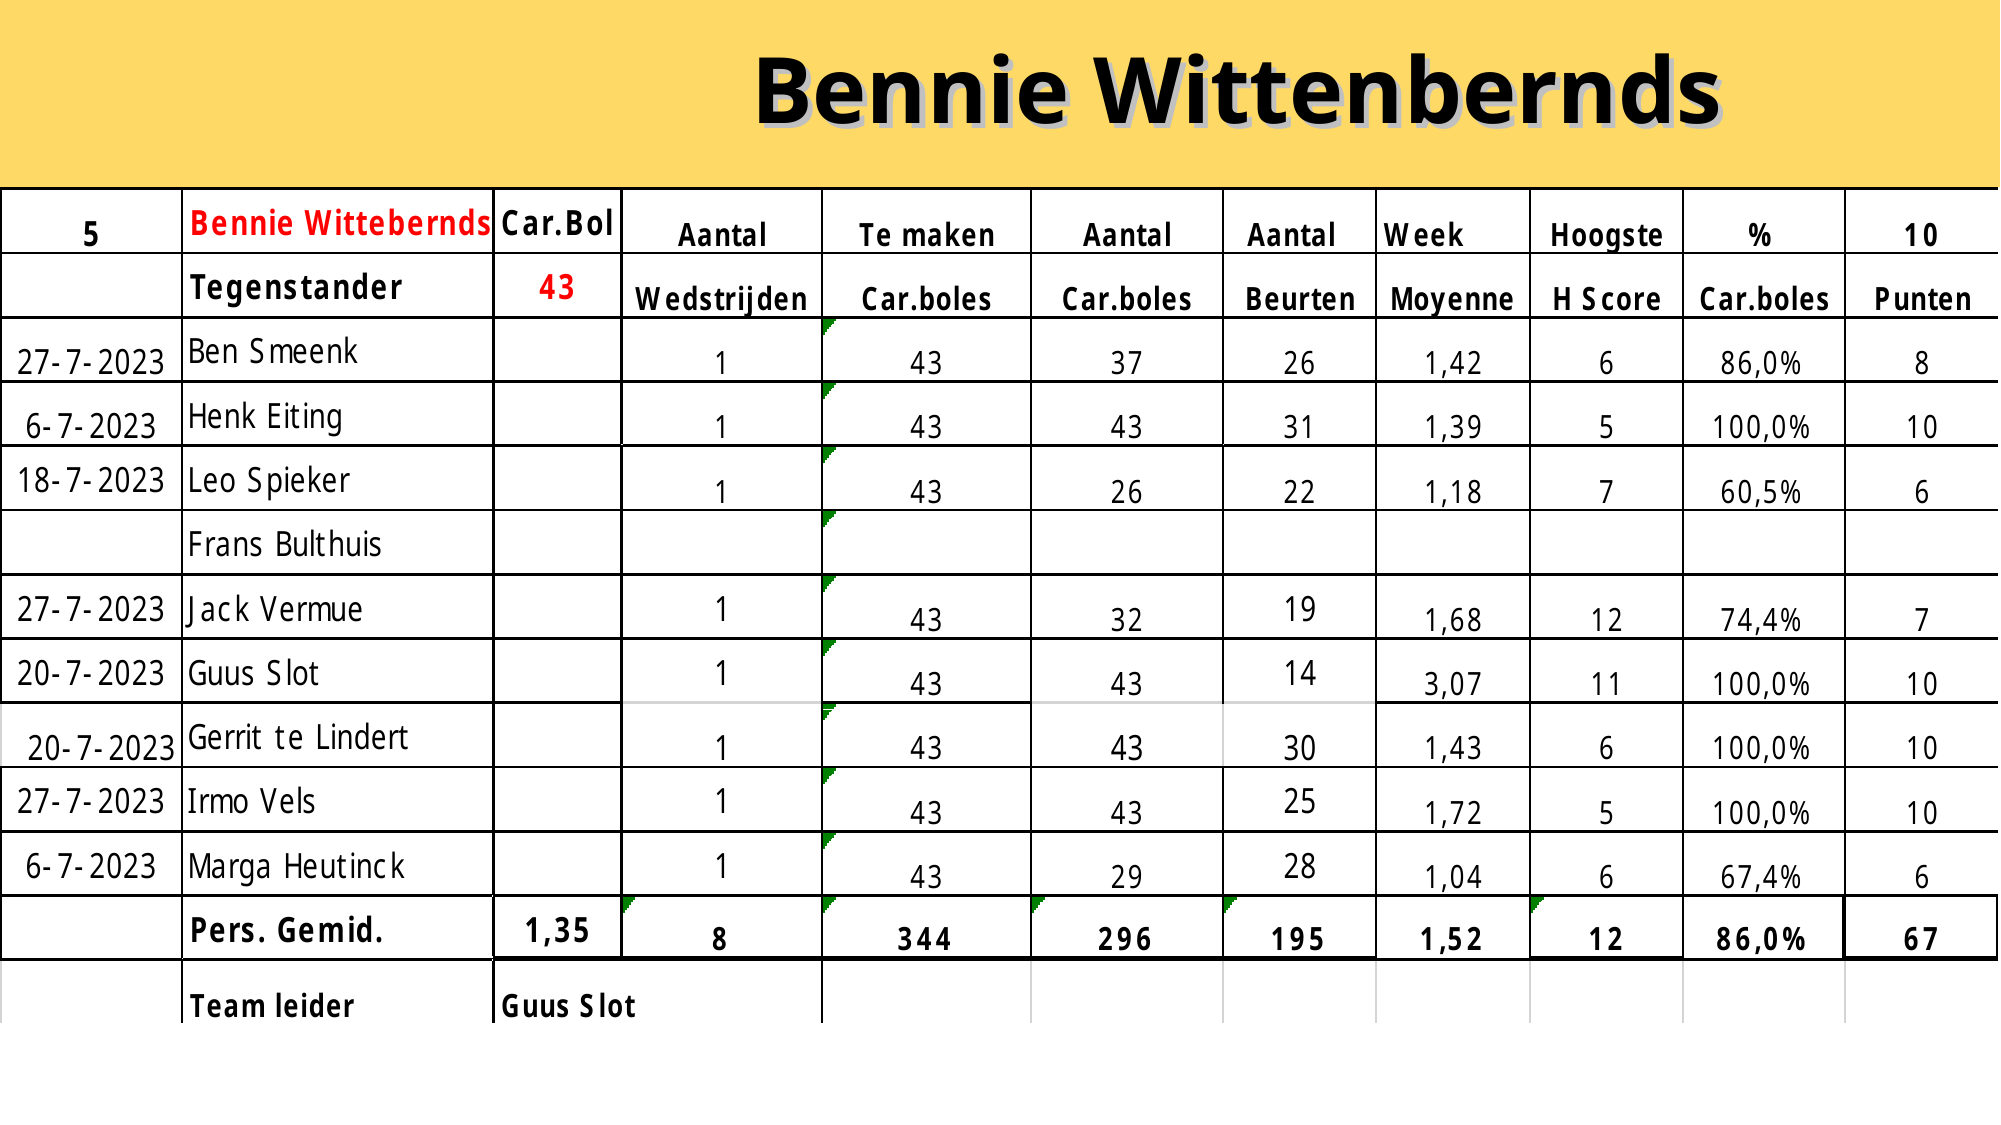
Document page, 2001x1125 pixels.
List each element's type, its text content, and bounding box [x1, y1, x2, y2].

picture [0, 187, 2000, 1026]
title Bennie Wittenbernds [0, 0, 2000, 187]
